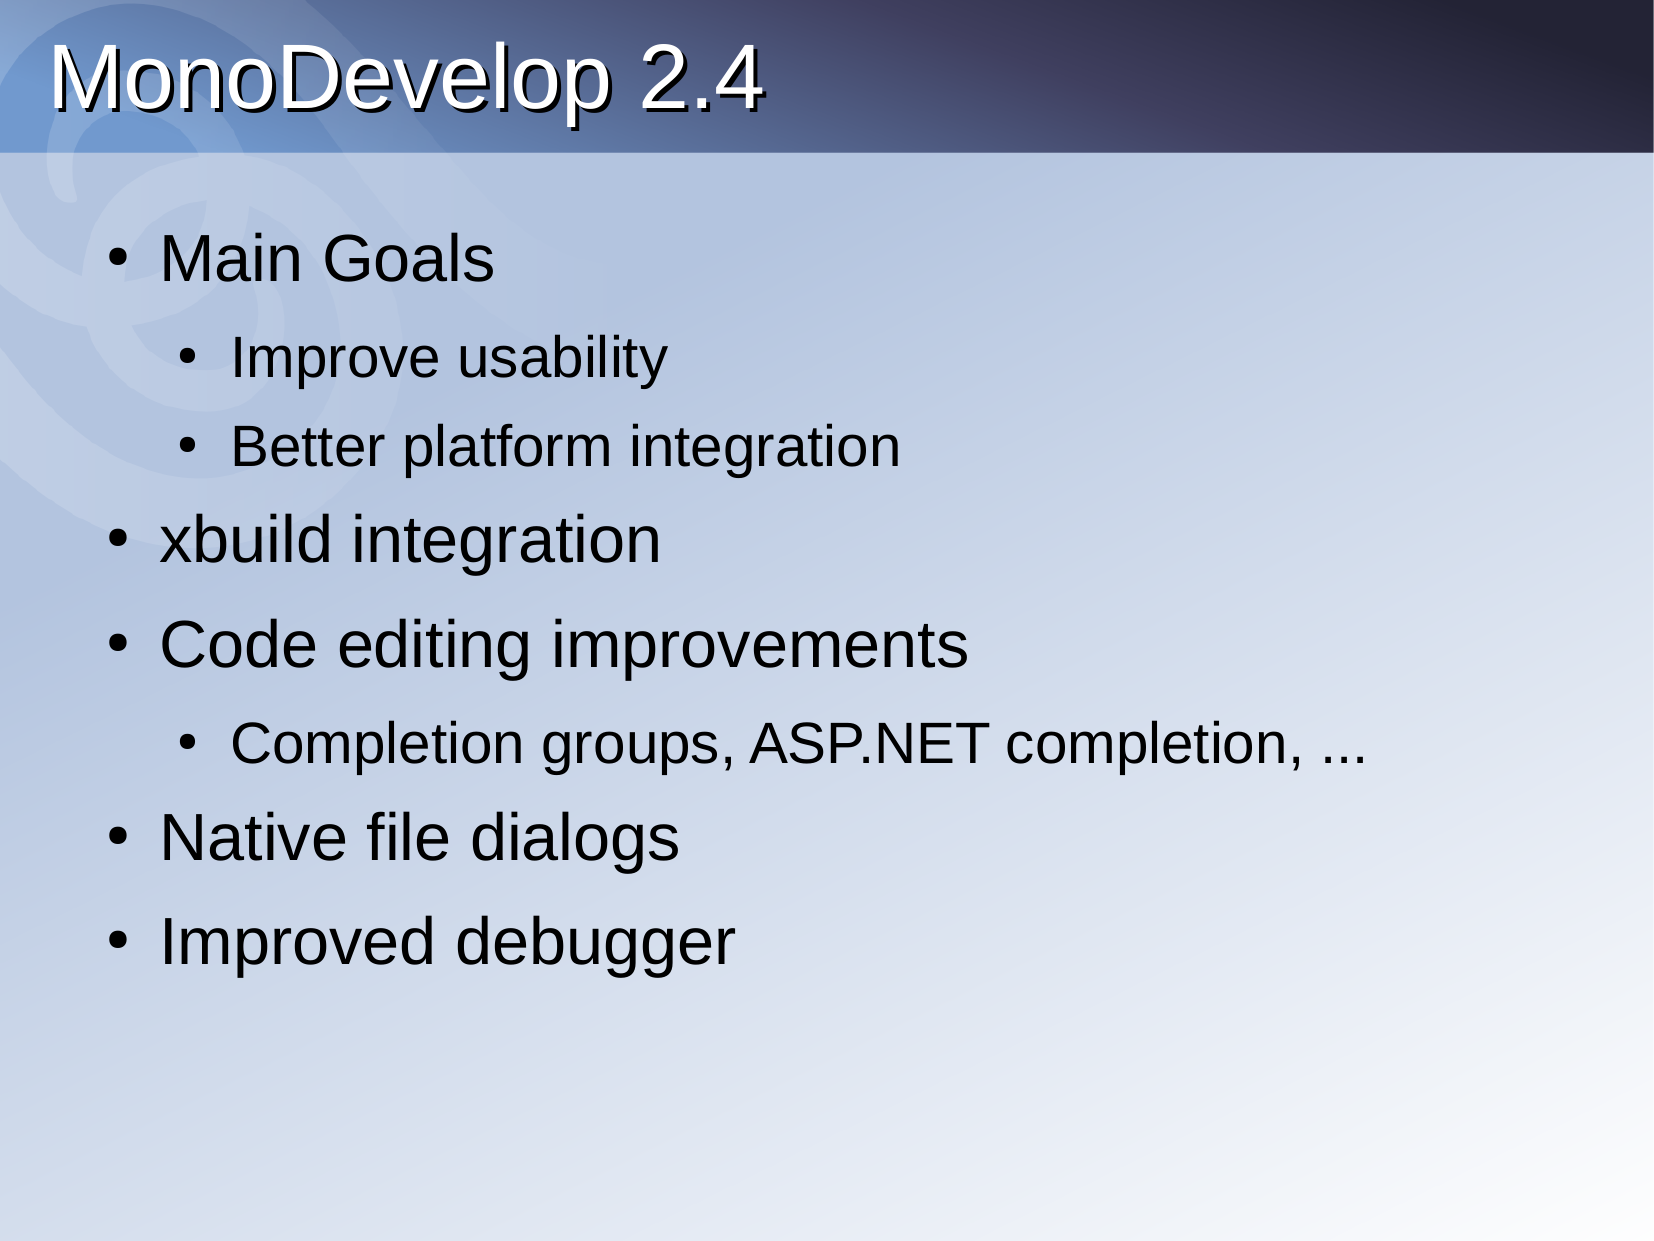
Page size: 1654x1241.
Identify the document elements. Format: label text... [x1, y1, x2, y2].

title MonoDevelop 2.4 [47, 17, 1654, 136]
picture [0, 0, 1654, 1241]
list Main Goals Improve usability Better platform integration xbuild integration Code editing improvements Completion groups, ASP.NET completion, ... Native file dialogs Improved debugger [88, 220, 1625, 1182]
